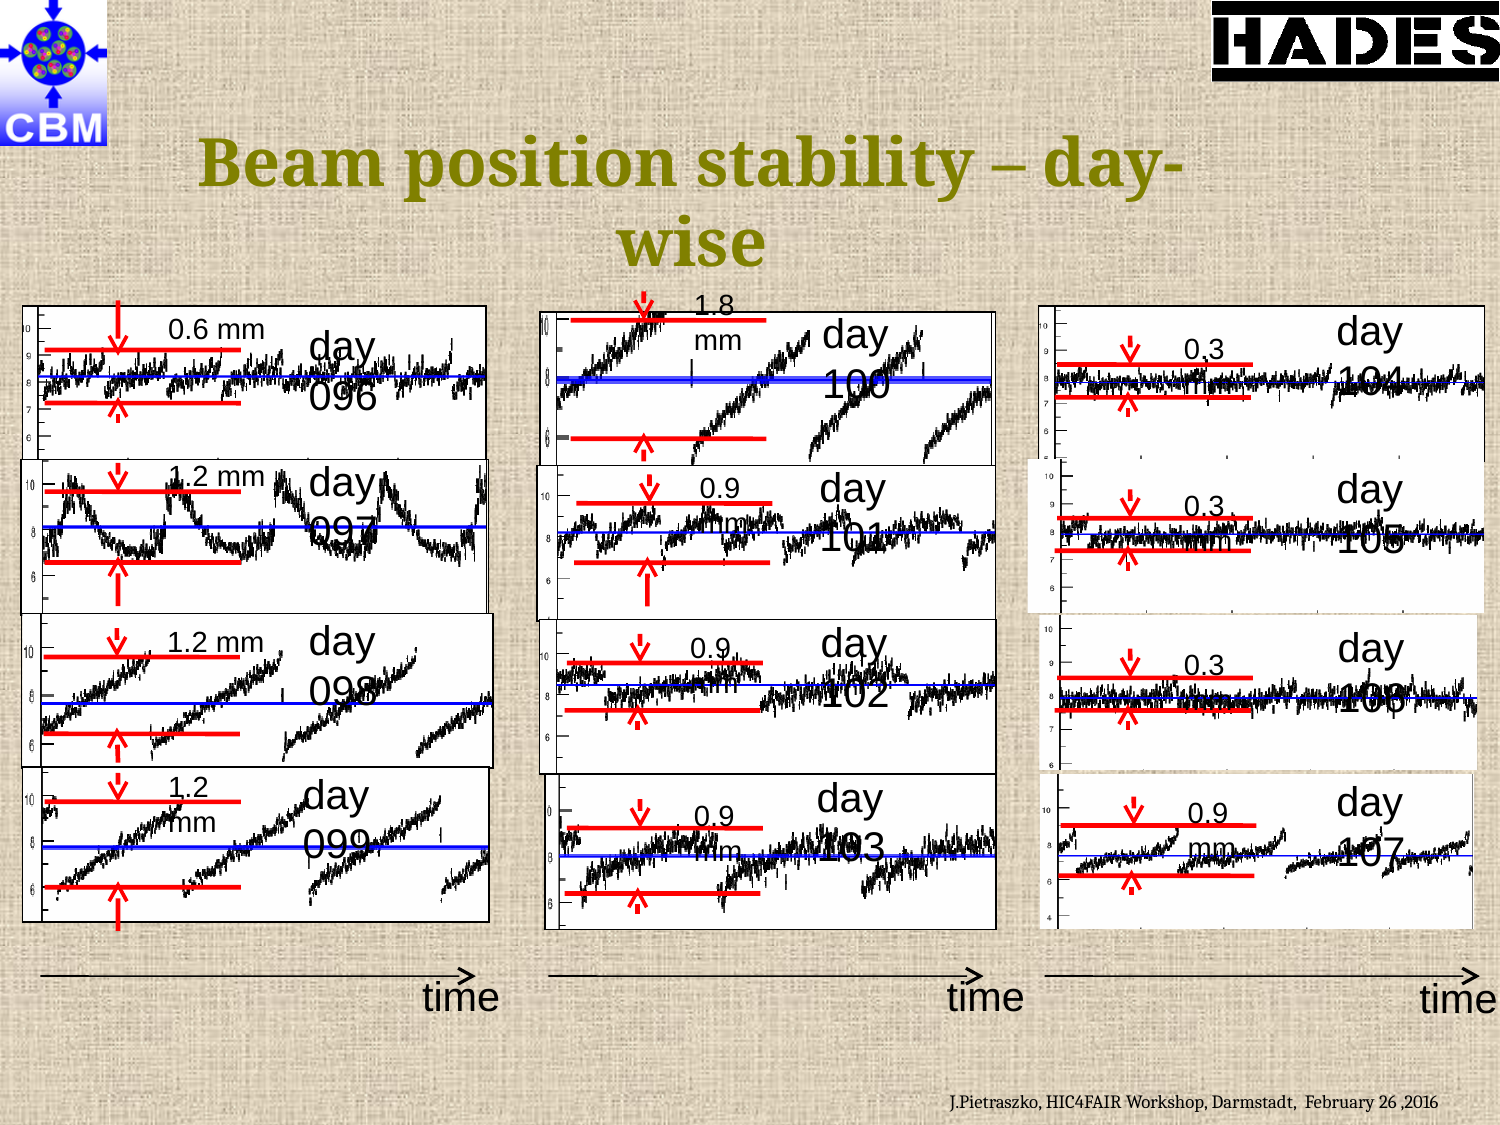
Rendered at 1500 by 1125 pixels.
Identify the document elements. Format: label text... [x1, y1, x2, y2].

text_box 0.3 mm [1133, 638, 1255, 725]
text_box day 103 [766, 763, 939, 879]
text_box 1.2 mm [117, 760, 239, 846]
text_box 0.3 mm [1133, 322, 1255, 409]
text_box 0.9 mm [640, 621, 761, 707]
text_box day 104 [1286, 296, 1459, 412]
text_box day 107 [1286, 767, 1459, 883]
text_box 1.2 mm [117, 450, 291, 501]
text_box day 096 [258, 311, 431, 427]
text_box time [896, 962, 1069, 1028]
text_box 0.6 mm [117, 302, 291, 353]
text_box 0.3 mm [1133, 479, 1255, 565]
text_box day 106 [1287, 613, 1460, 729]
text_box day 101 [769, 453, 942, 568]
text_box day 102 [770, 608, 943, 724]
text_box 0.9 mm [1137, 786, 1258, 873]
text_box day 098 [258, 606, 431, 722]
text_box day 105 [1286, 454, 1459, 570]
picture [0, 0, 1500, 1125]
text_box time [371, 962, 545, 1028]
text_box 0.9 mm [643, 789, 764, 875]
text_box day 100 [771, 299, 945, 415]
text_box Beam position stability – day-wise [159, 112, 1224, 288]
text_box 1.8 mm [643, 288, 765, 365]
text_box day 099 [252, 759, 426, 875]
text_box time [1369, 963, 1500, 1030]
text_box 1.2 mm [116, 615, 290, 667]
text_box 0.9 mm [649, 461, 771, 548]
text_box day 097 [258, 446, 431, 562]
